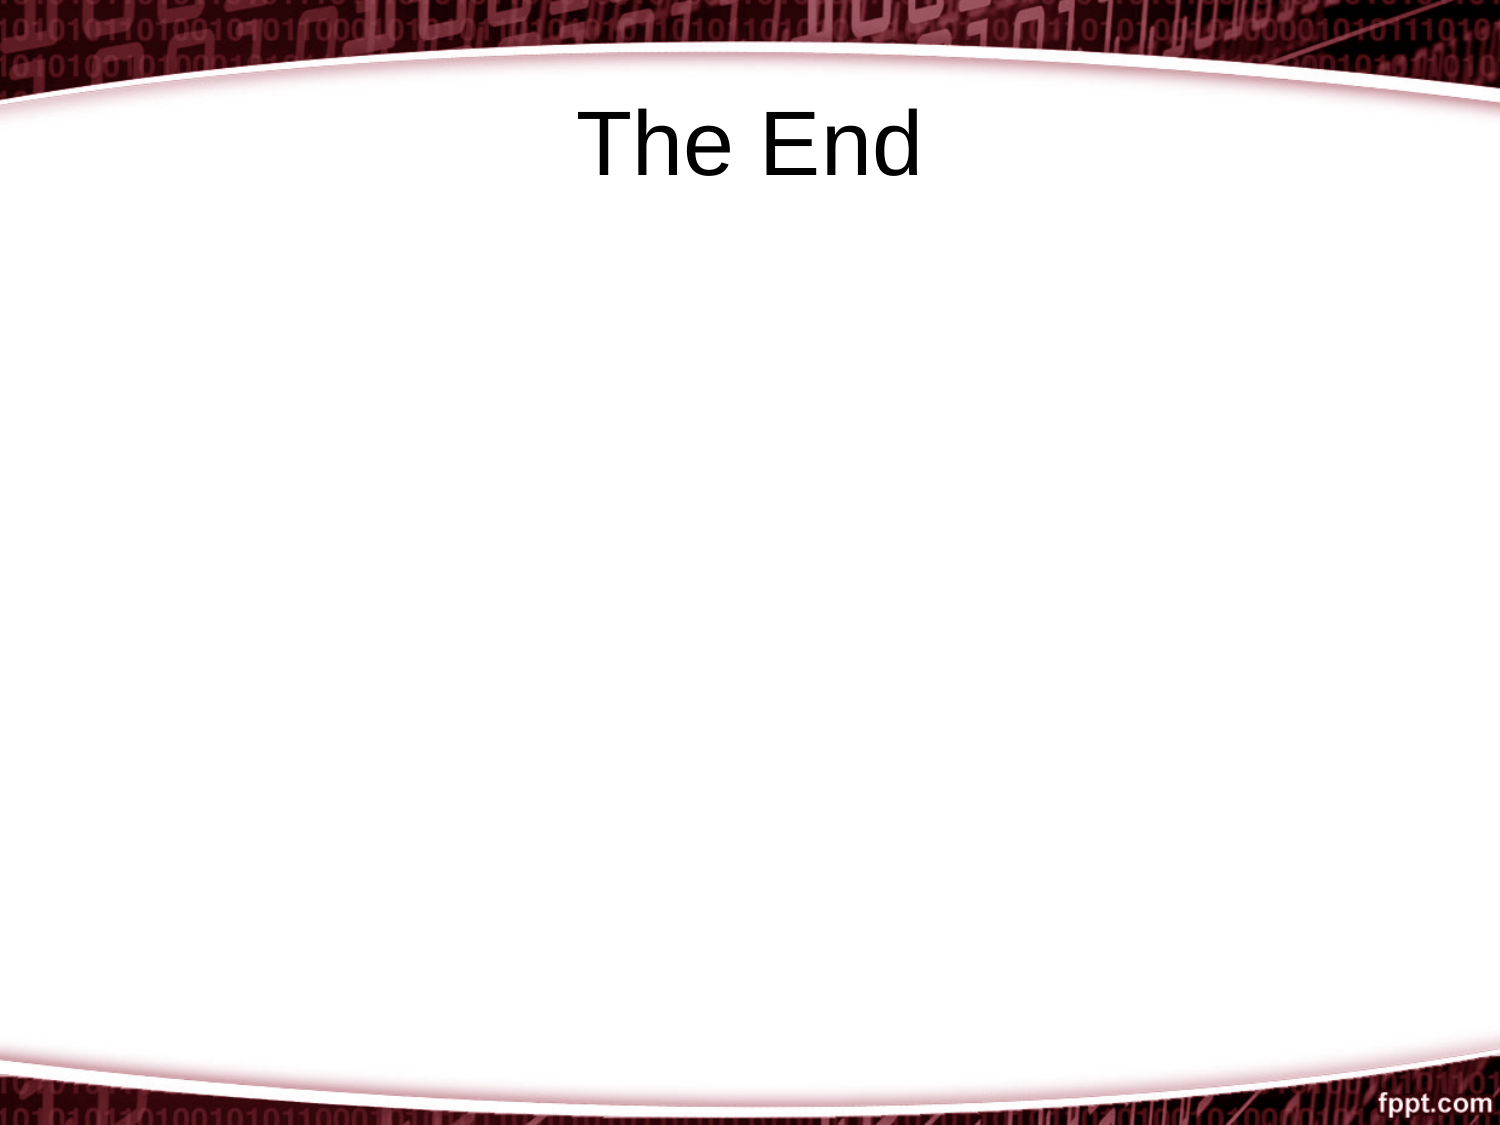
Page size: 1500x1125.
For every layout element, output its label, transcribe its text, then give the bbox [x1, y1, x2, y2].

title The End [75, 45, 1426, 233]
picture [0, 0, 1500, 1125]
